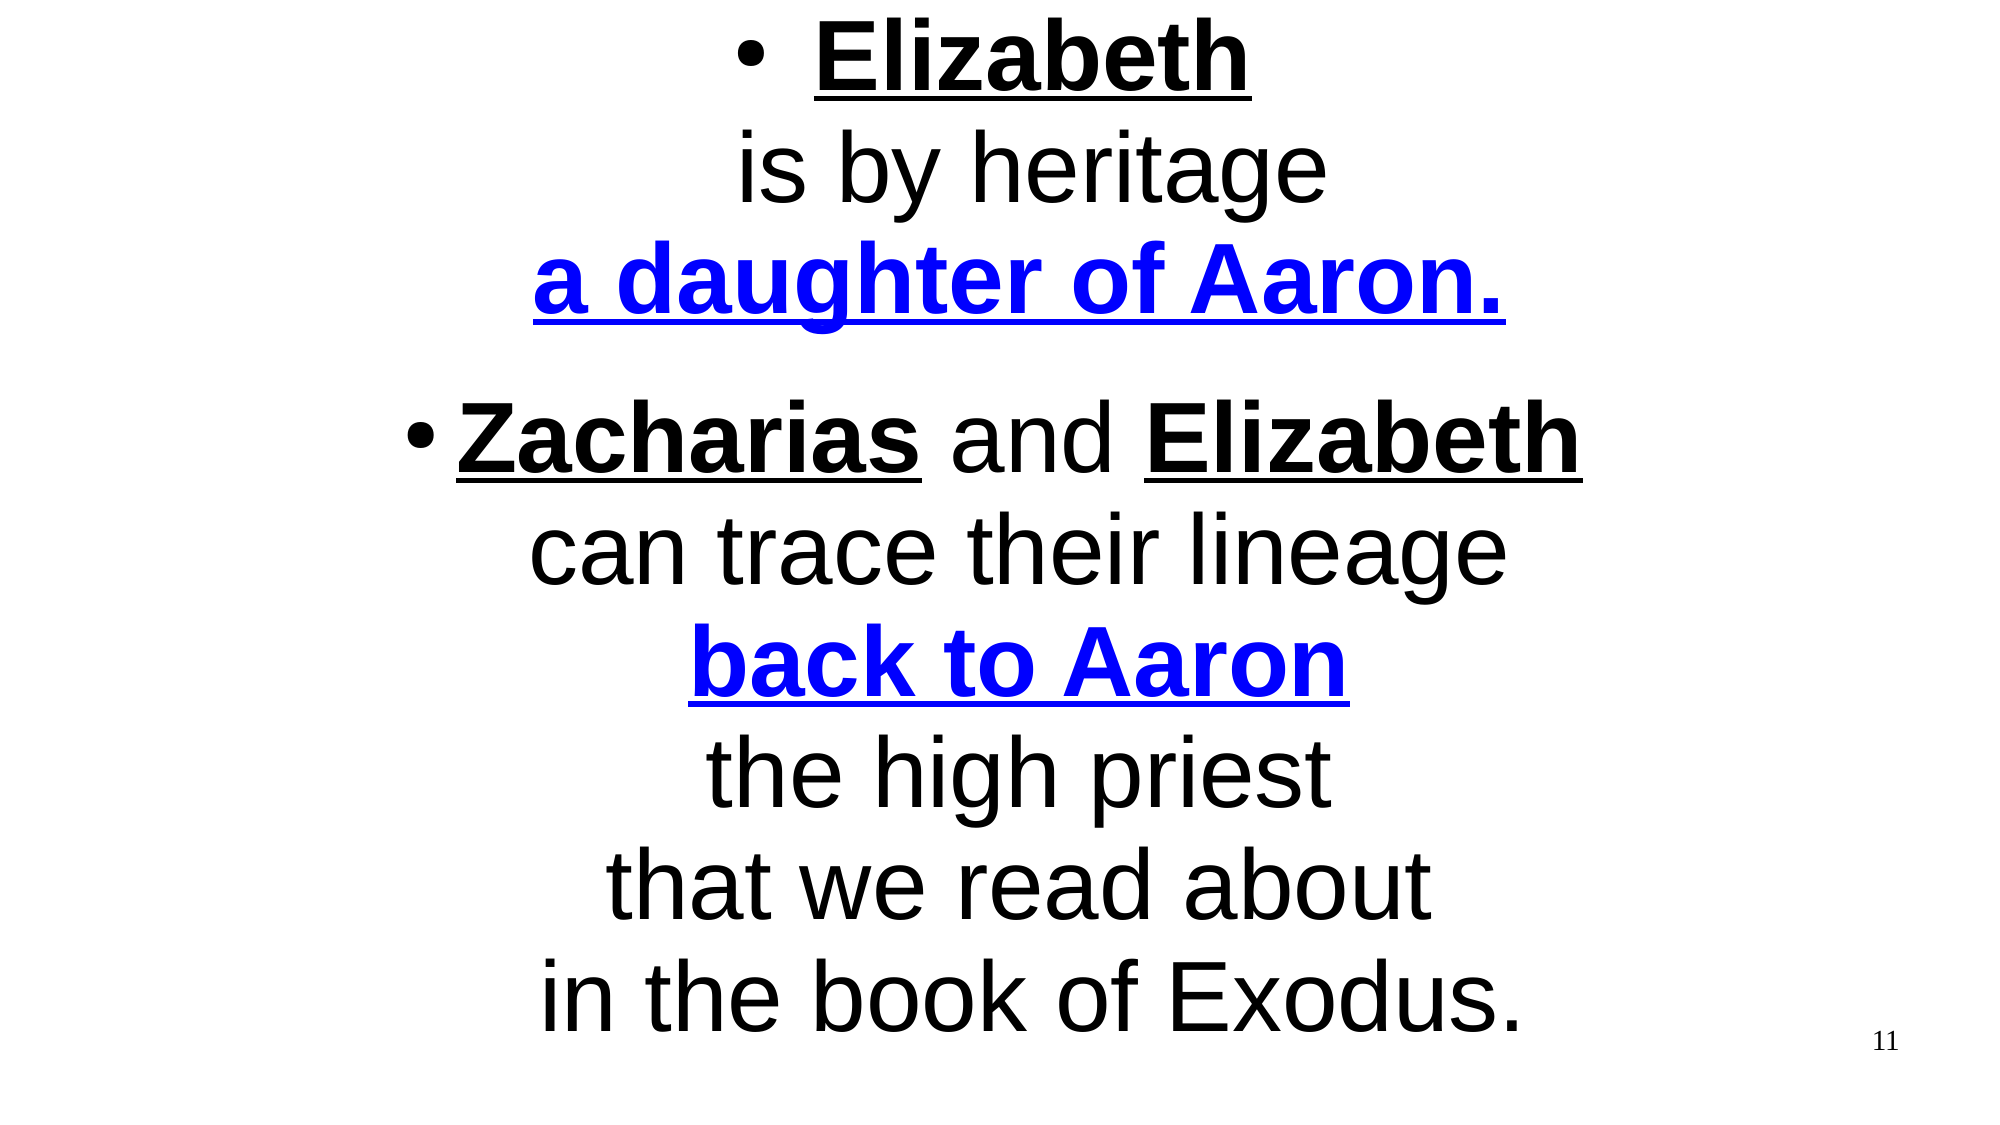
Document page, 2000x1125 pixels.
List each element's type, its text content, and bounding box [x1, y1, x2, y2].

list Elizabeth is by heritage a daughter of Aaron. Zacharias and Elizabeth can trace their lineage back to Aaron the high priest that we read about in the book of Exodus. [0, 0, 1996, 1123]
